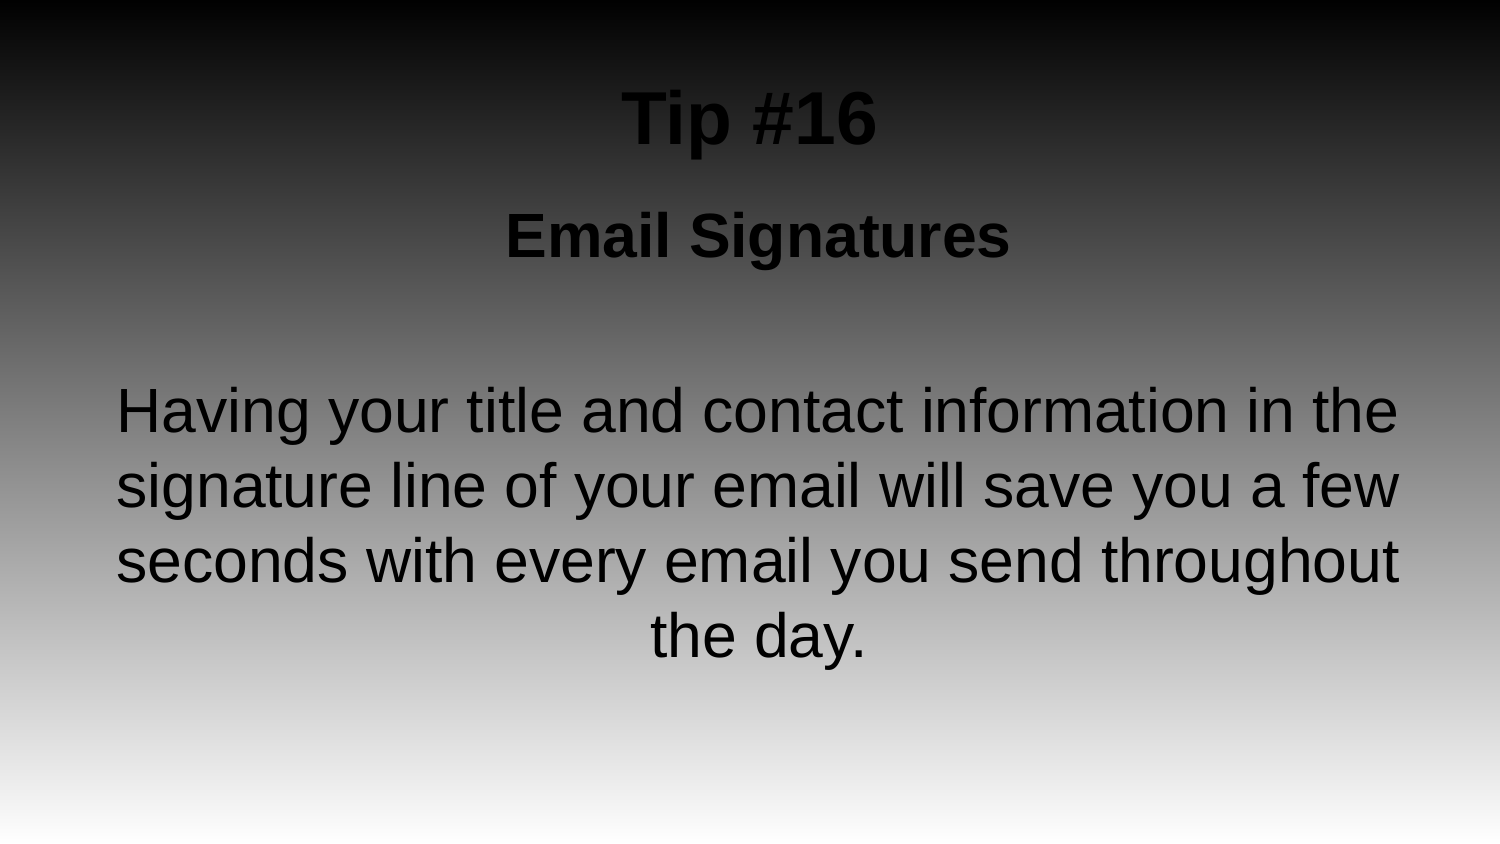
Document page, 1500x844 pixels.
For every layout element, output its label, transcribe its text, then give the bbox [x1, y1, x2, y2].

list Email Signatures Having your title and contact information in the signature line of your email will save you a few seconds with every email you send throughout the day. [83, 92, 1434, 769]
title Tip #16 [75, 33, 1425, 175]
